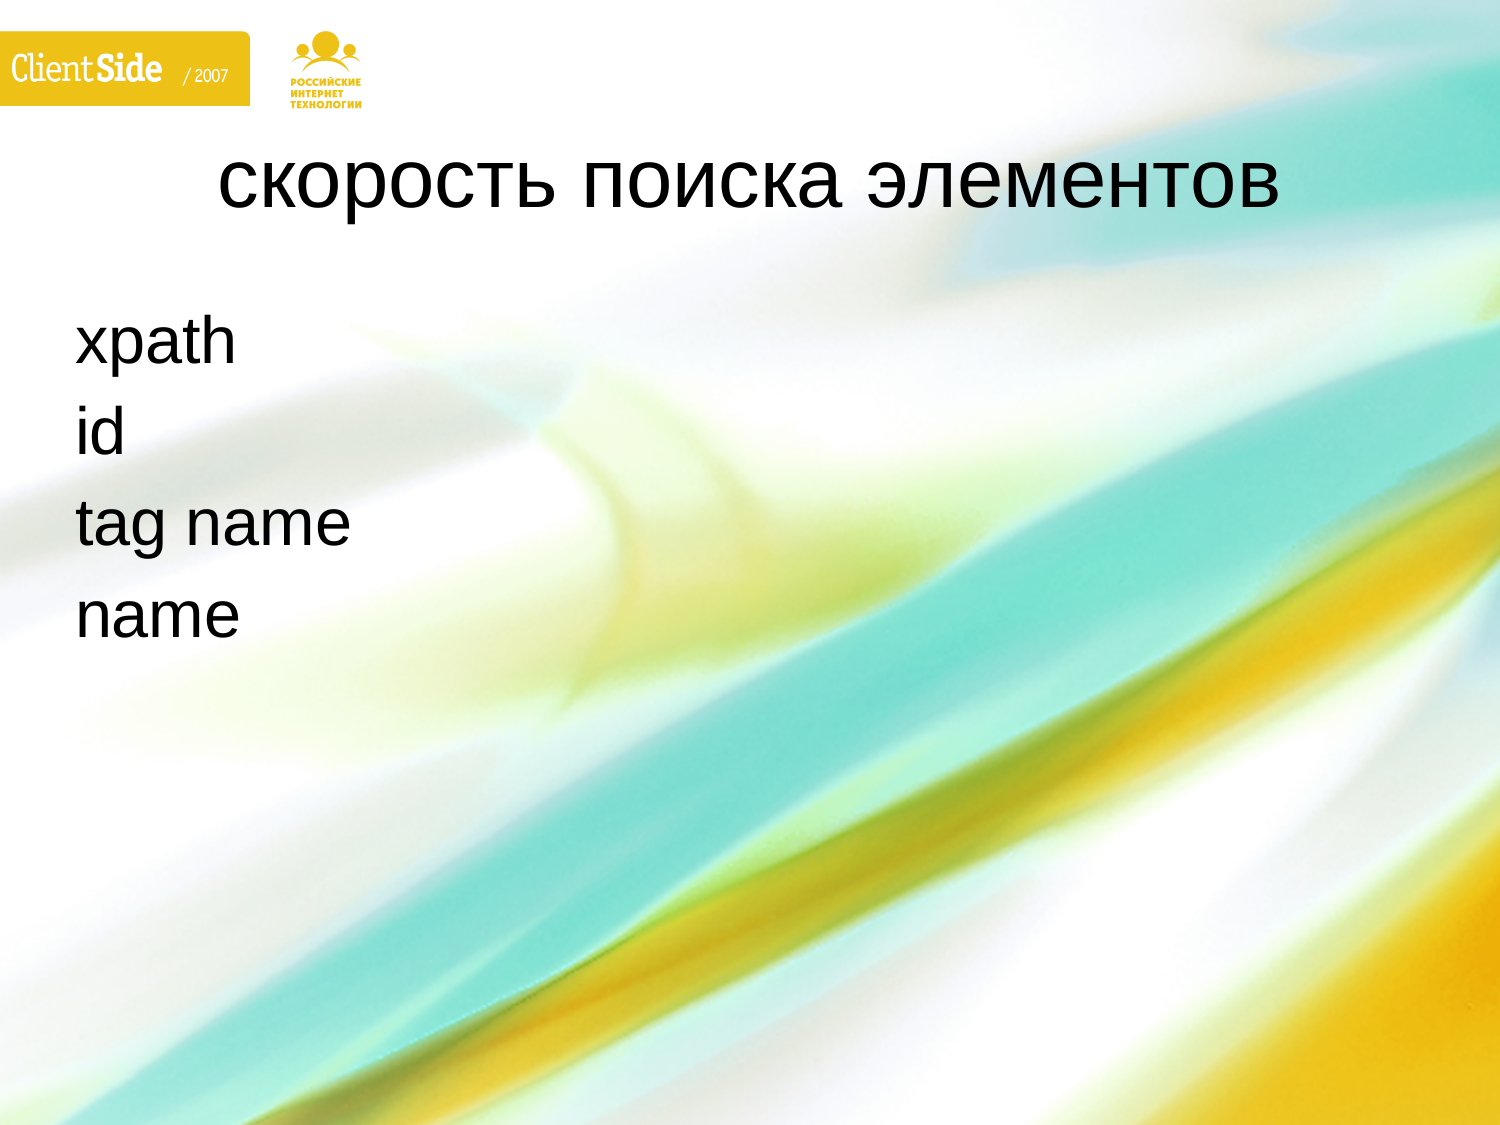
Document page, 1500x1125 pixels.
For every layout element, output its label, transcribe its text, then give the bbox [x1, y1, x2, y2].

list xpath id tag name name [75, 302, 1426, 1071]
title скорость поиска элементов [75, 124, 1426, 234]
picture [0, 0, 1500, 1125]
